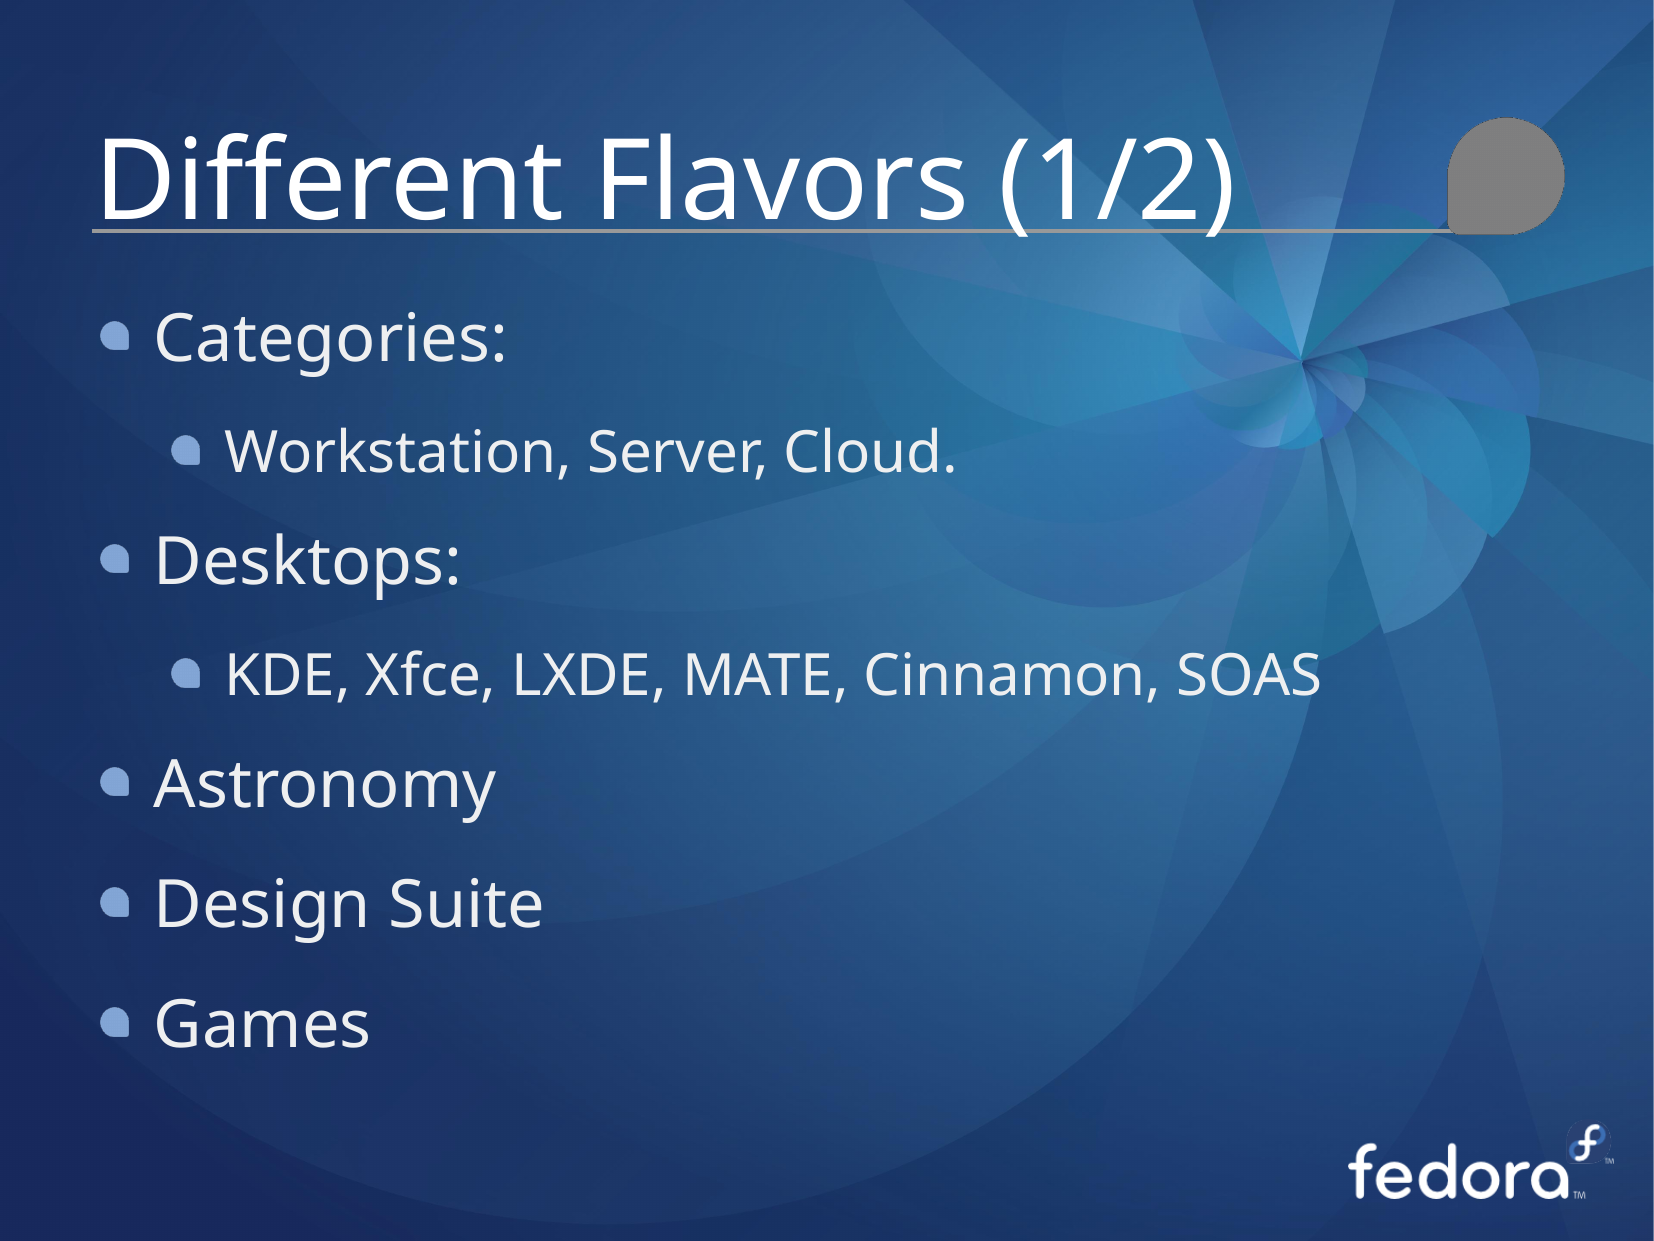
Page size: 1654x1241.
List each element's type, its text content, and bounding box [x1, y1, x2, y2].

picture [0, 0, 1654, 1241]
list Categories: Workstation, Server, Cloud. Desktops: KDE, Xfce, LXDE, MATE, Cinnamon, SOAS Astronomy Design Suite Games [82, 290, 1571, 1094]
title Different Flavors (1/2) [94, 100, 1426, 251]
